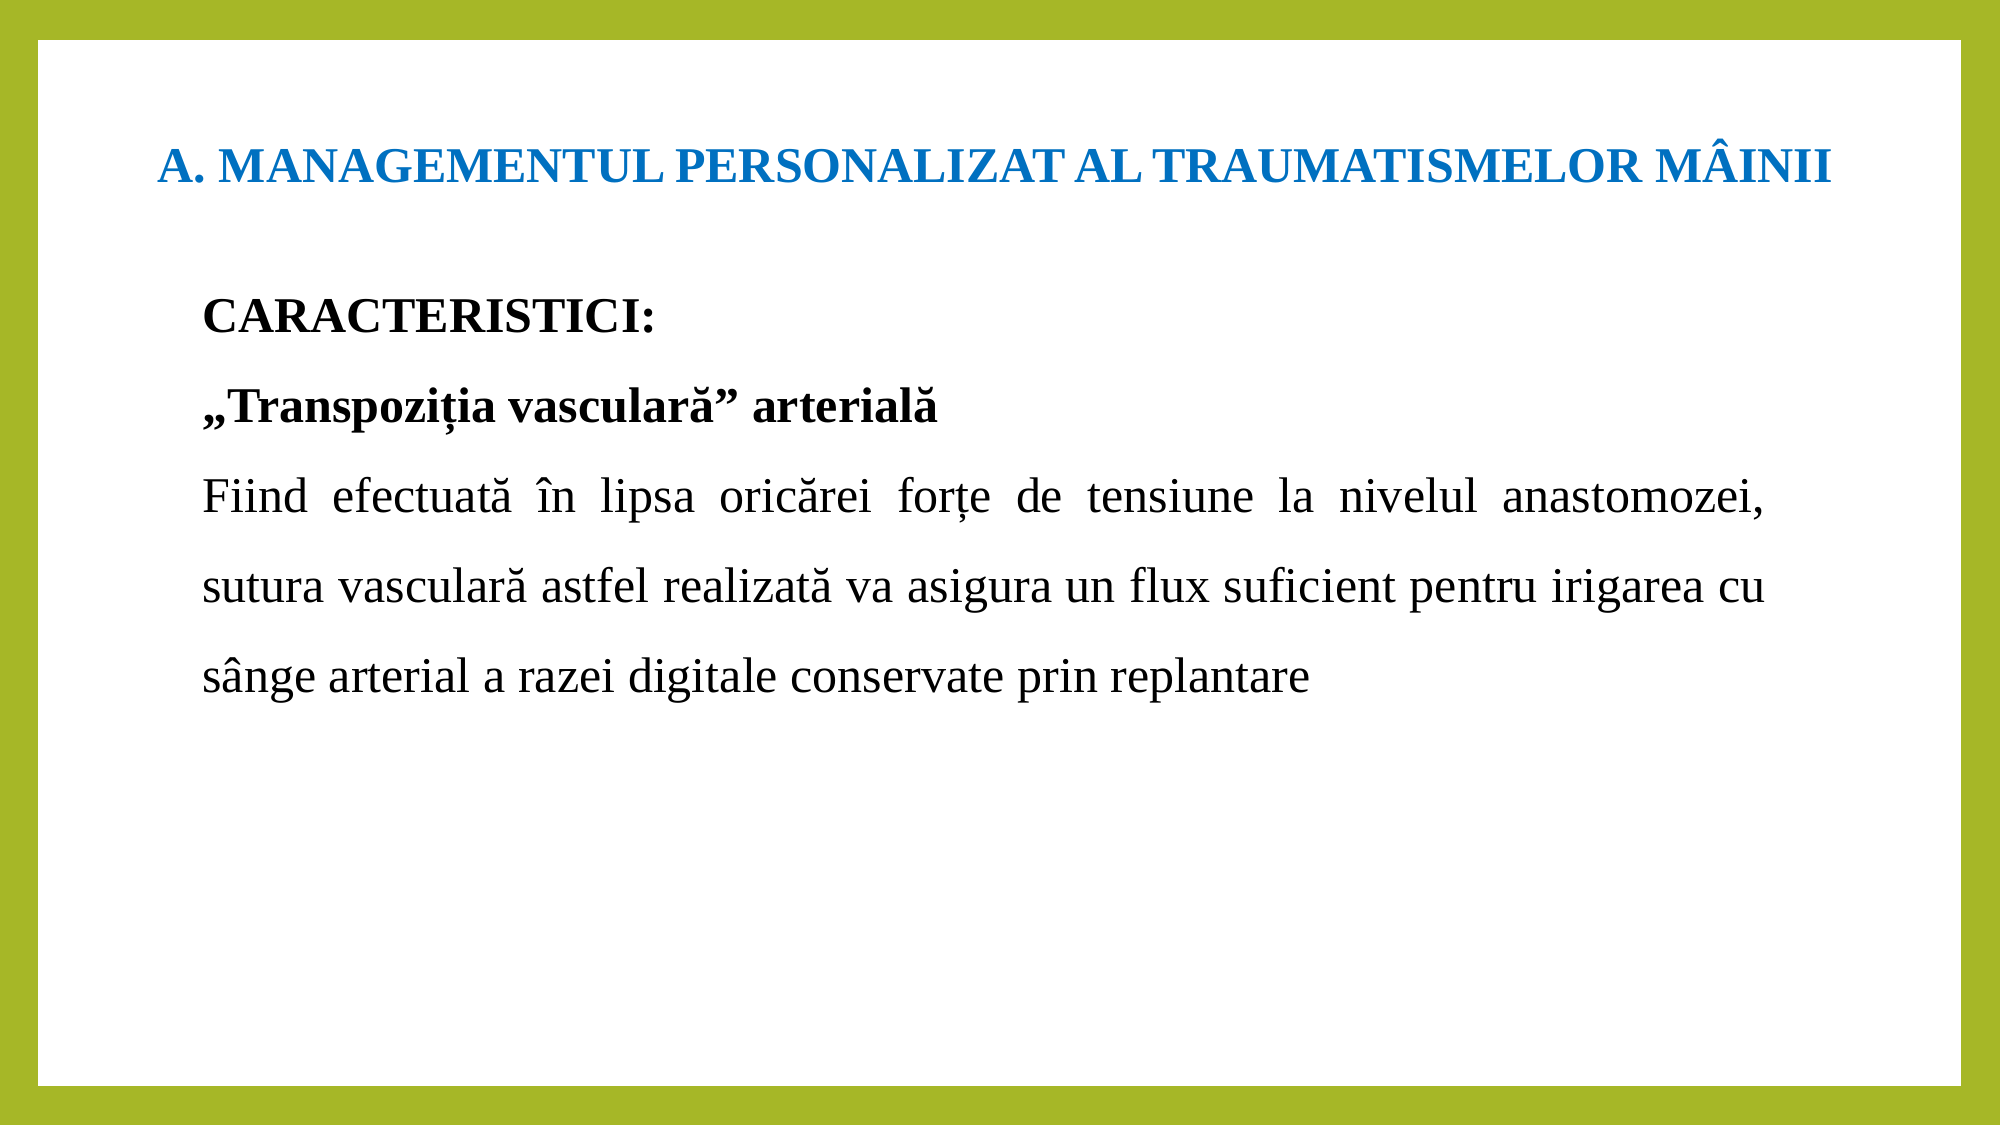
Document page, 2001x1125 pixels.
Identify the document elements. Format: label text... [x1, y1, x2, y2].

title A. MANAGEMENTUL PERSONALIZAT AL TRAUMATISMELOR MÂINII [142, 99, 1863, 323]
list CARACTERISTICI: „Transpoziția vasculară” arterială Fiind efectuată în lipsa oricărei forțe de tensiune la nivelul anastomozei, sutura vasculară astfel realizată va asigura un flux suficient pentru irigarea cu sânge arterial a razei digitale conservate prin replantare [187, 244, 1808, 1059]
